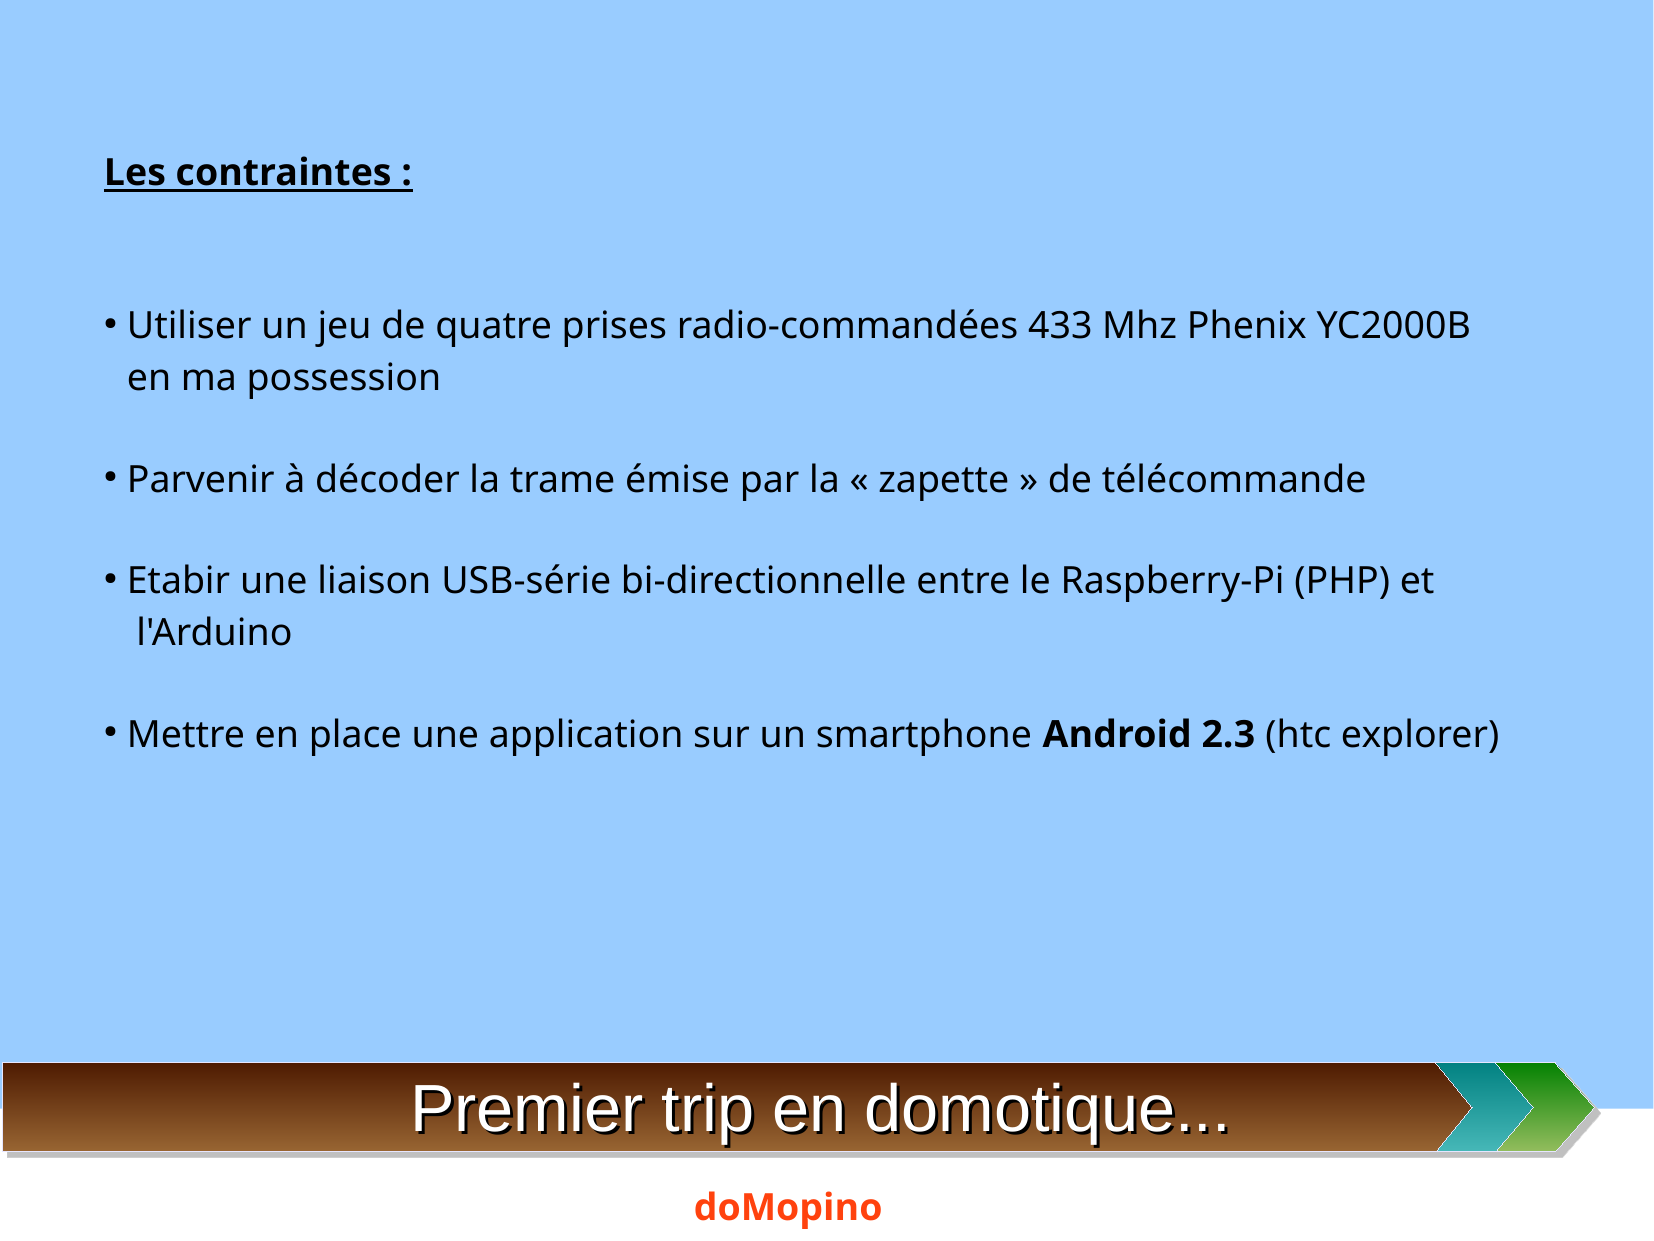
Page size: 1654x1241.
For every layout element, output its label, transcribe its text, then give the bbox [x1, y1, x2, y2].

text_box Les contraintes : Utiliser un jeu de quatre prises radio-commandées 433 Mhz Phenix YC2000B en ma possession Parvenir à décoder la trame émise par la « zapette » de télécommande Etabir une liaison USB-série bi-directionnelle entre le Raspberry-Pi (PHP) et l'Arduino Mettre en place une application sur un smartphone Android 2.3 (htc explorer) [89, 138, 1456, 829]
title Premier trip en domotique... [76, 1062, 1565, 1154]
text_box doMopino [679, 1173, 922, 1241]
